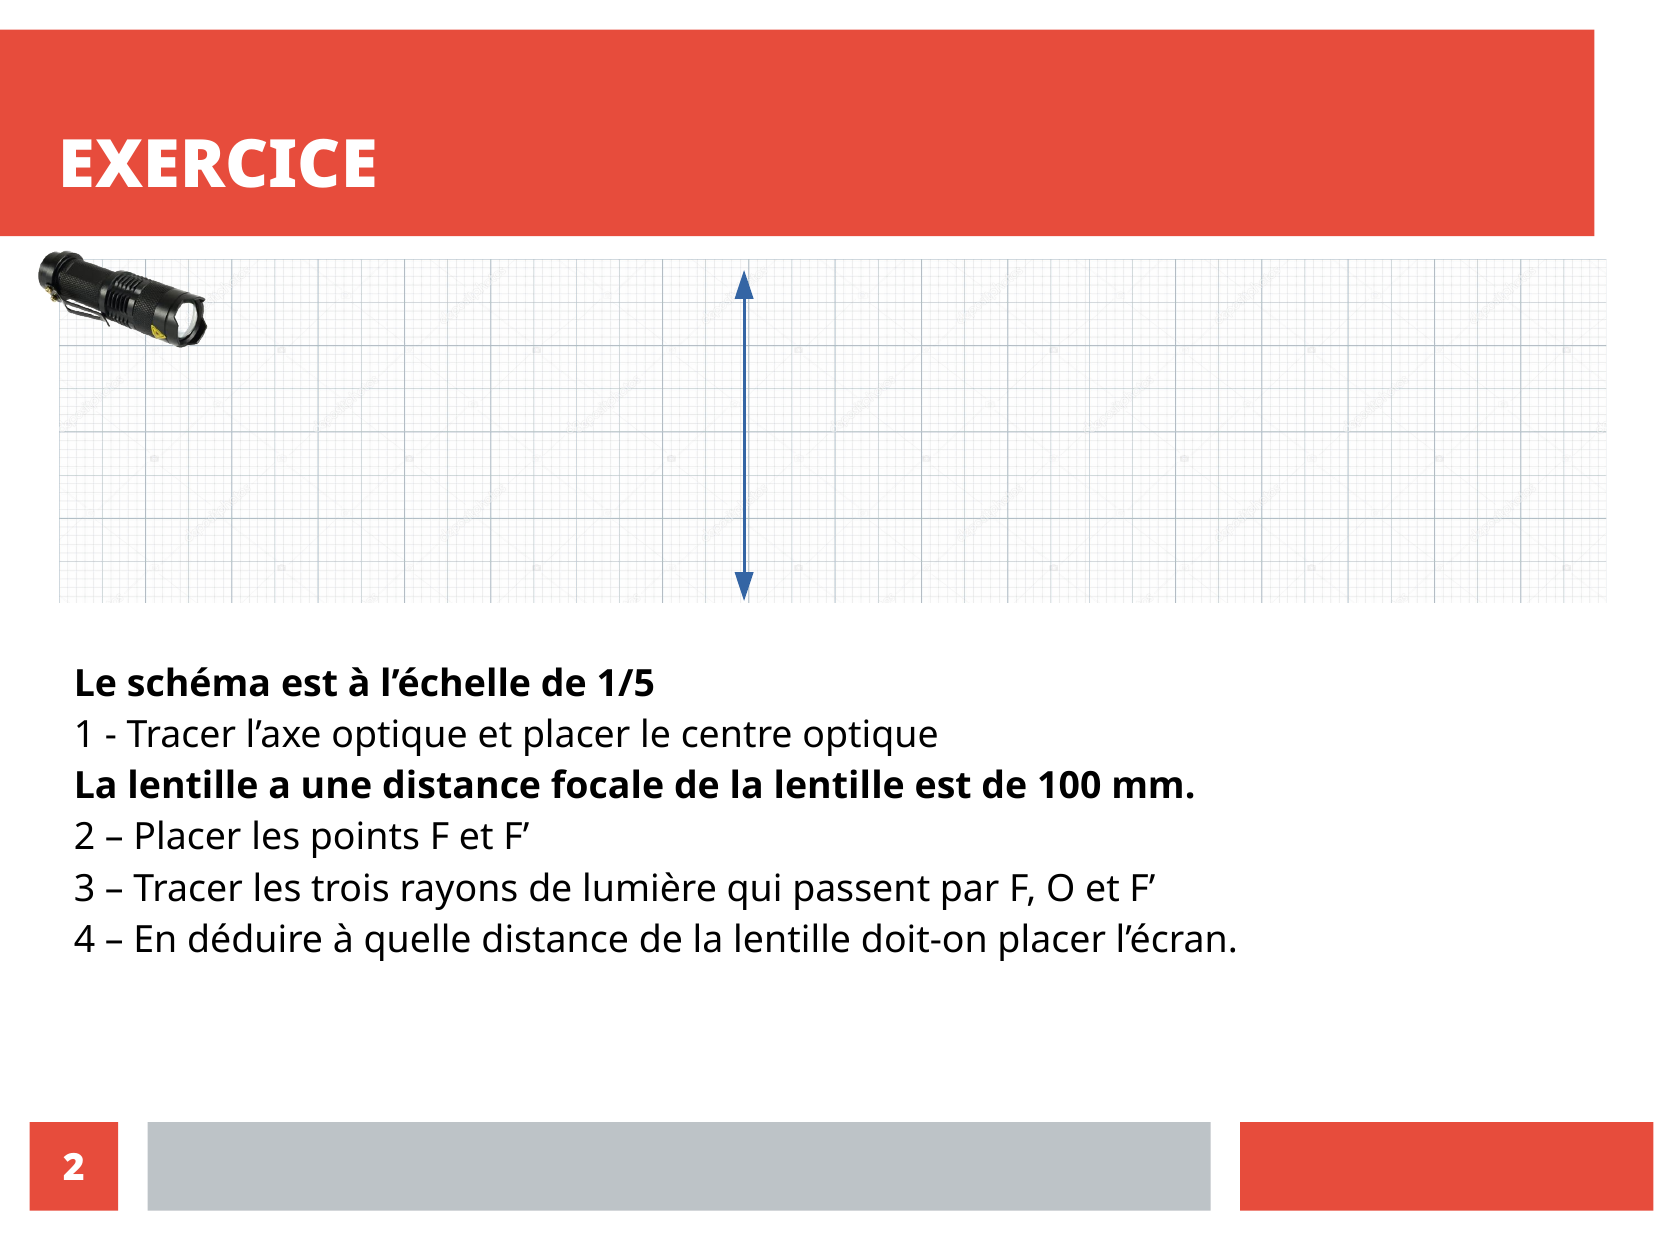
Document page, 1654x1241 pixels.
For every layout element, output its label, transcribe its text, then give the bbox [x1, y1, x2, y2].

picture [15, 194, 1607, 603]
title EXERCICE [59, 59, 1595, 207]
text_box Le schéma est à l’échelle de 1/5 1 - Tracer l’axe optique et placer le centre optique La lentille a une distance focale de la lentille est de 100 mm. 2 – Placer les points F et F’ 3 – Tracer les trois rayons de lumière qui passent par F, O et F’ 4 – En déduire à quelle distance de la lentille doit-on placer l’écran. [59, 649, 1300, 949]
